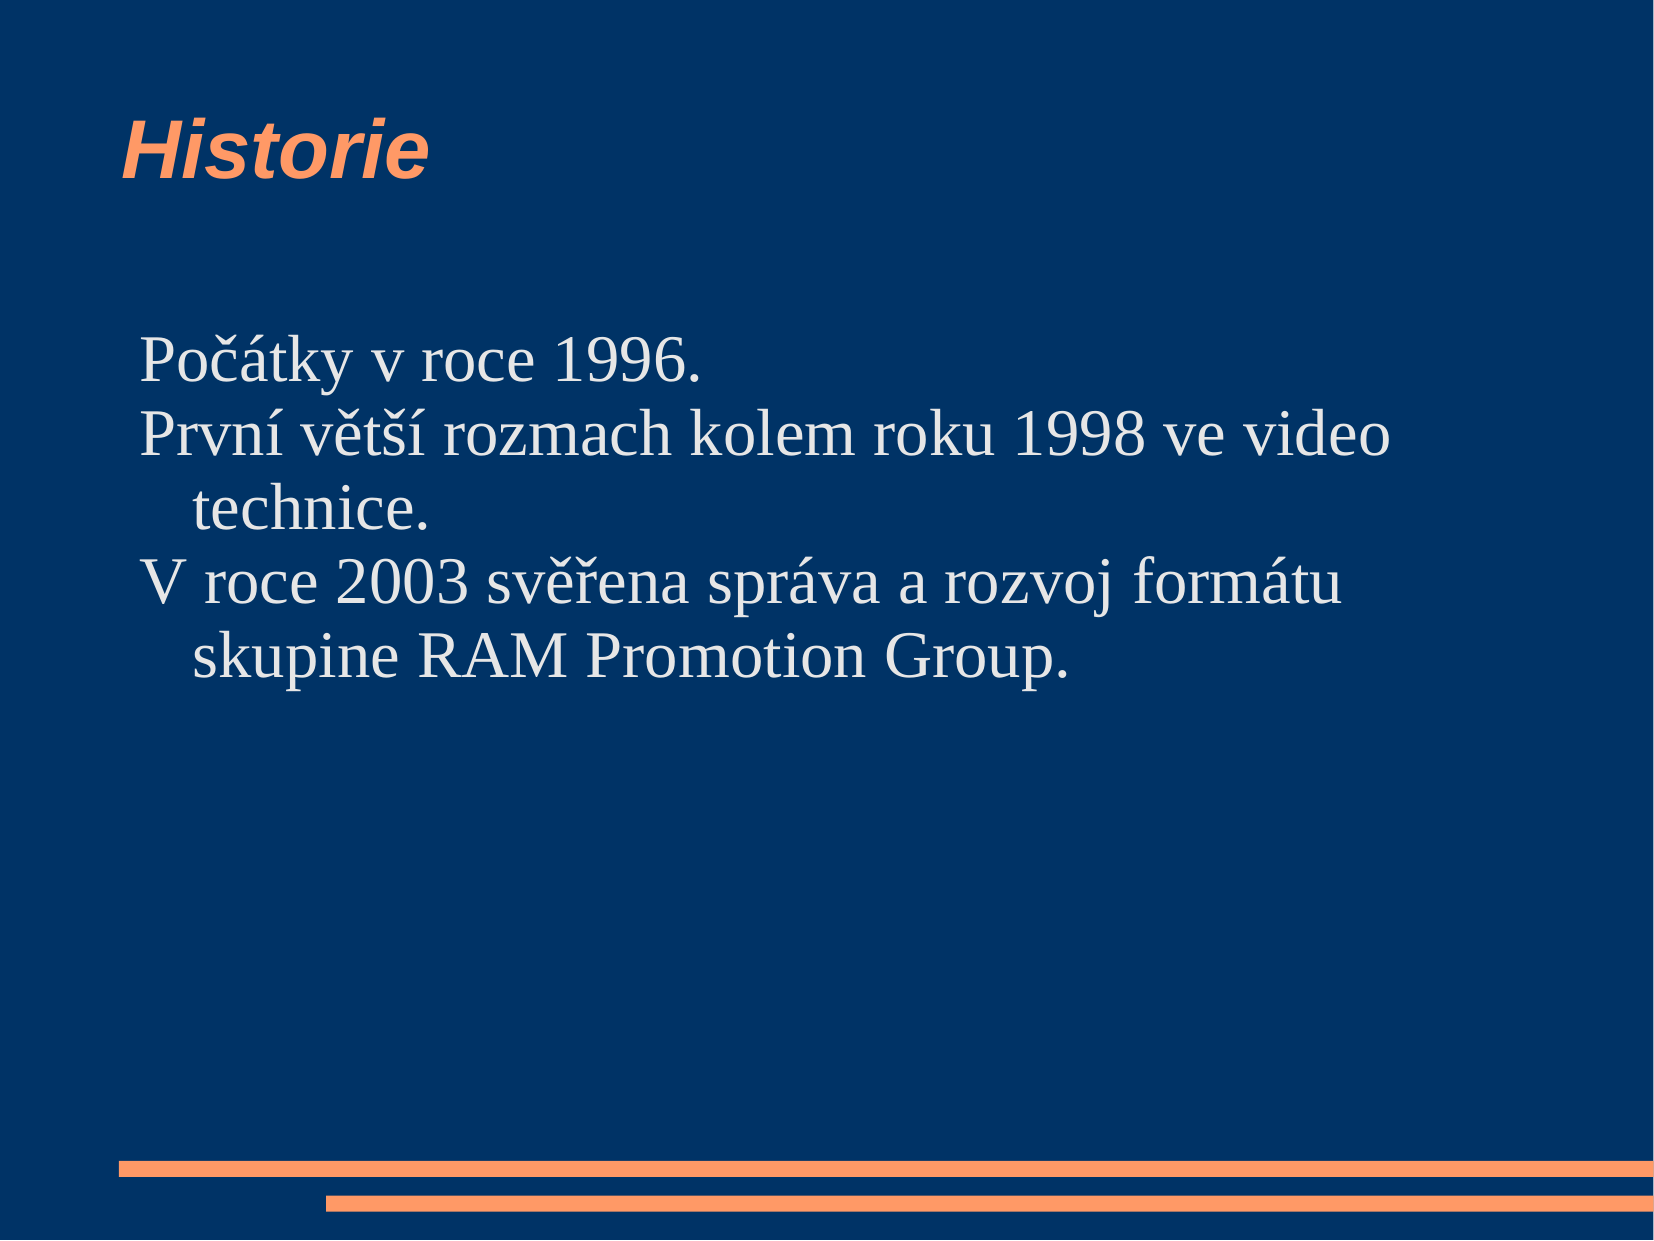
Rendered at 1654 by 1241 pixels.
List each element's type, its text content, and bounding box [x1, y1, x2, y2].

list Počátky v roce 1996. První větší rozmach kolem roku 1998 ve video technice. V roce 2003 svěřena správa a rozvoj formátu skupine RAM Promotion Group. [121, 322, 1561, 1133]
title Historie [121, 46, 1534, 254]
